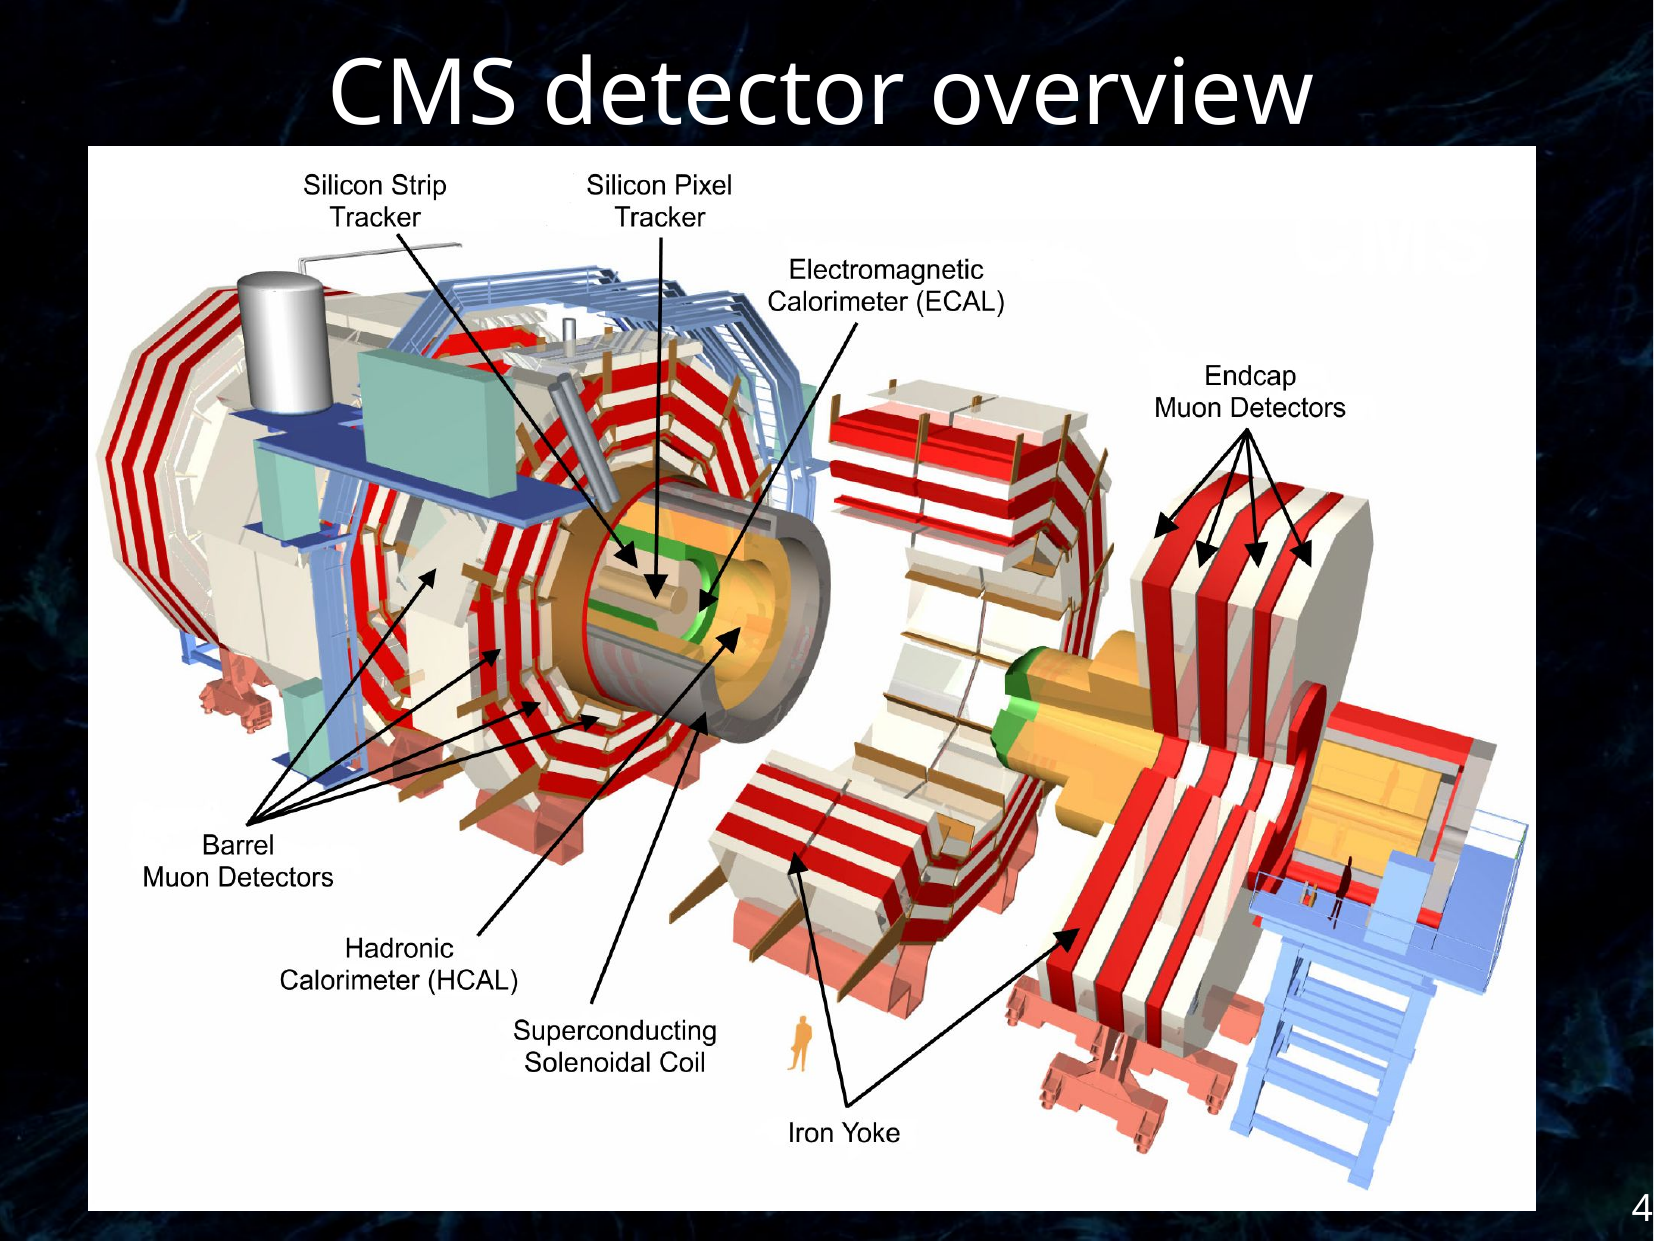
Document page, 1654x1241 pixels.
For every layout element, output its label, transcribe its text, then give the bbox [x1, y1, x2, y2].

picture [0, 0, 1654, 1241]
title CMS detector overview [77, 24, 1565, 153]
